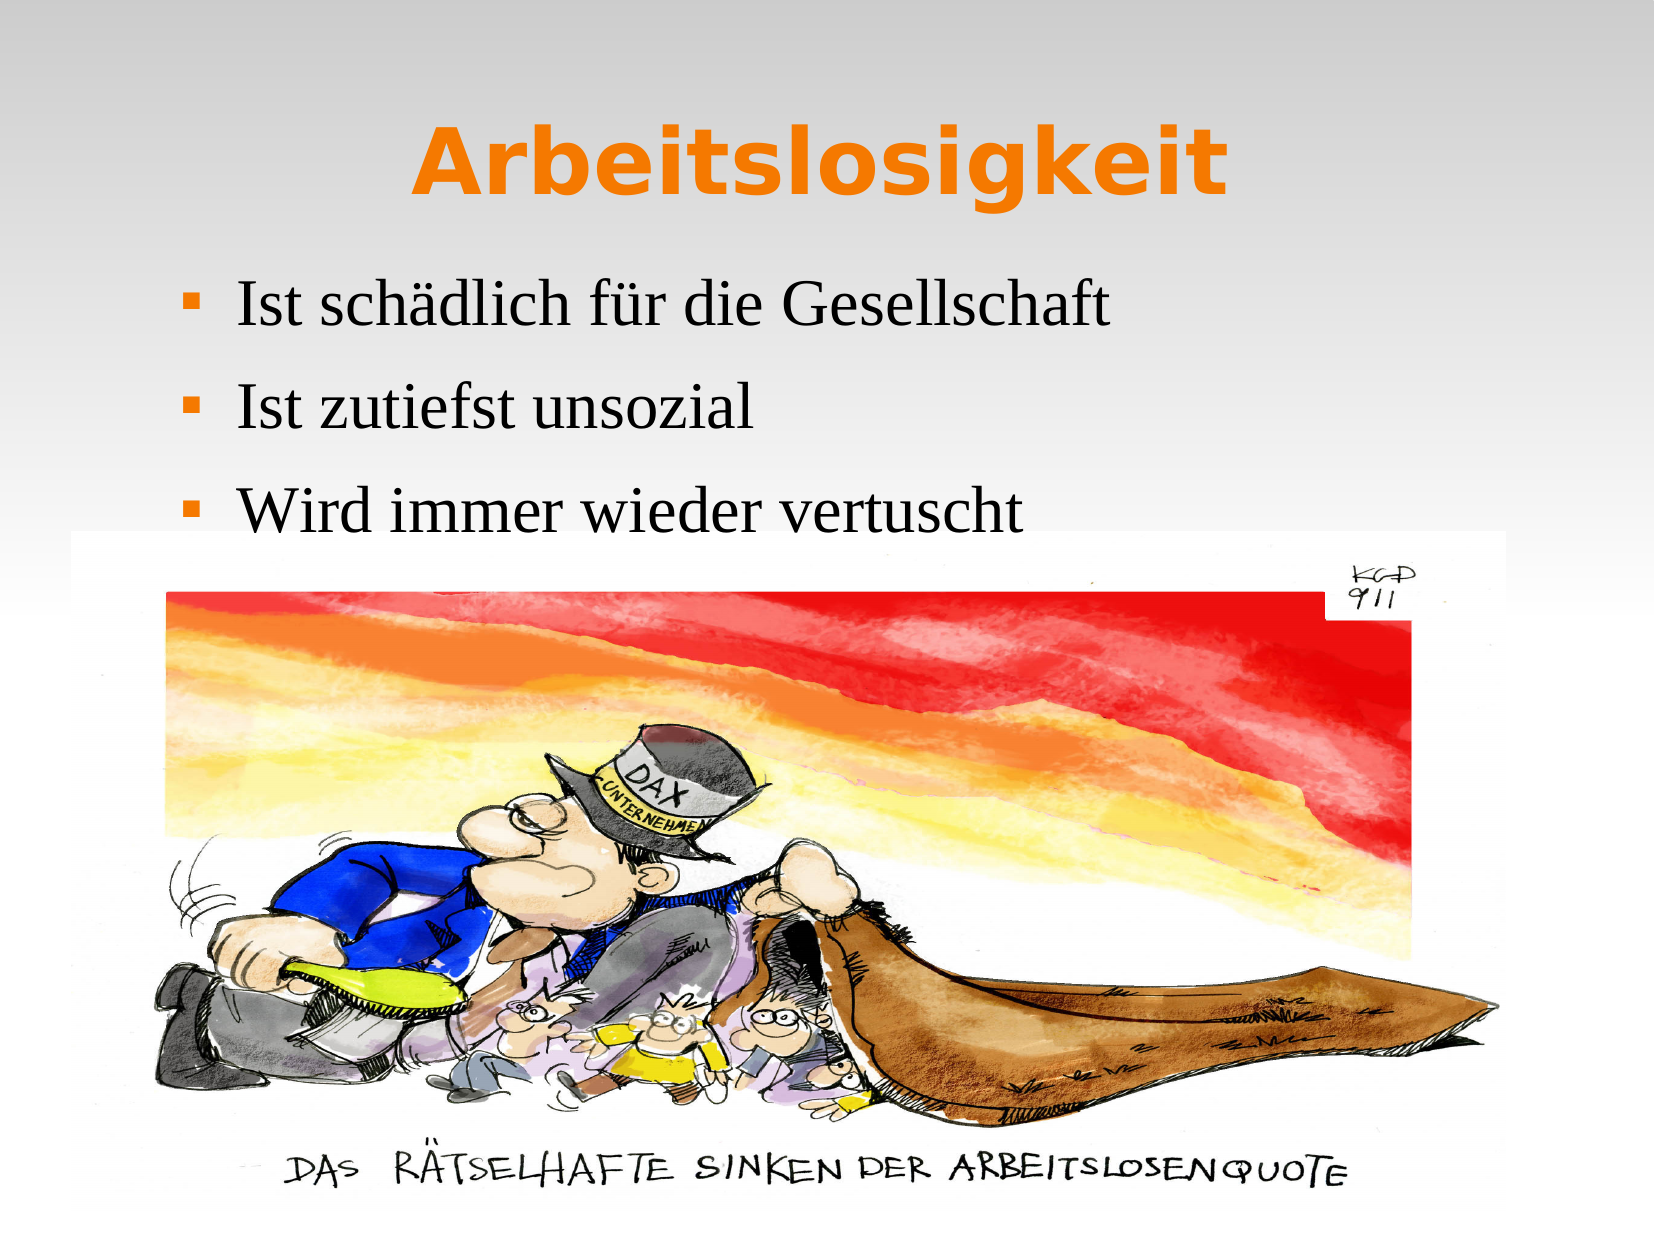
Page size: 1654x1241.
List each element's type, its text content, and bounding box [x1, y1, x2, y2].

title Arbeitslosigkeit [76, 59, 1565, 267]
list Ist schädlich für die Gesellschaft Ist zutiefst unsozial Wird immer wieder vertuscht [147, 265, 1565, 678]
picture [71, 531, 1506, 1211]
